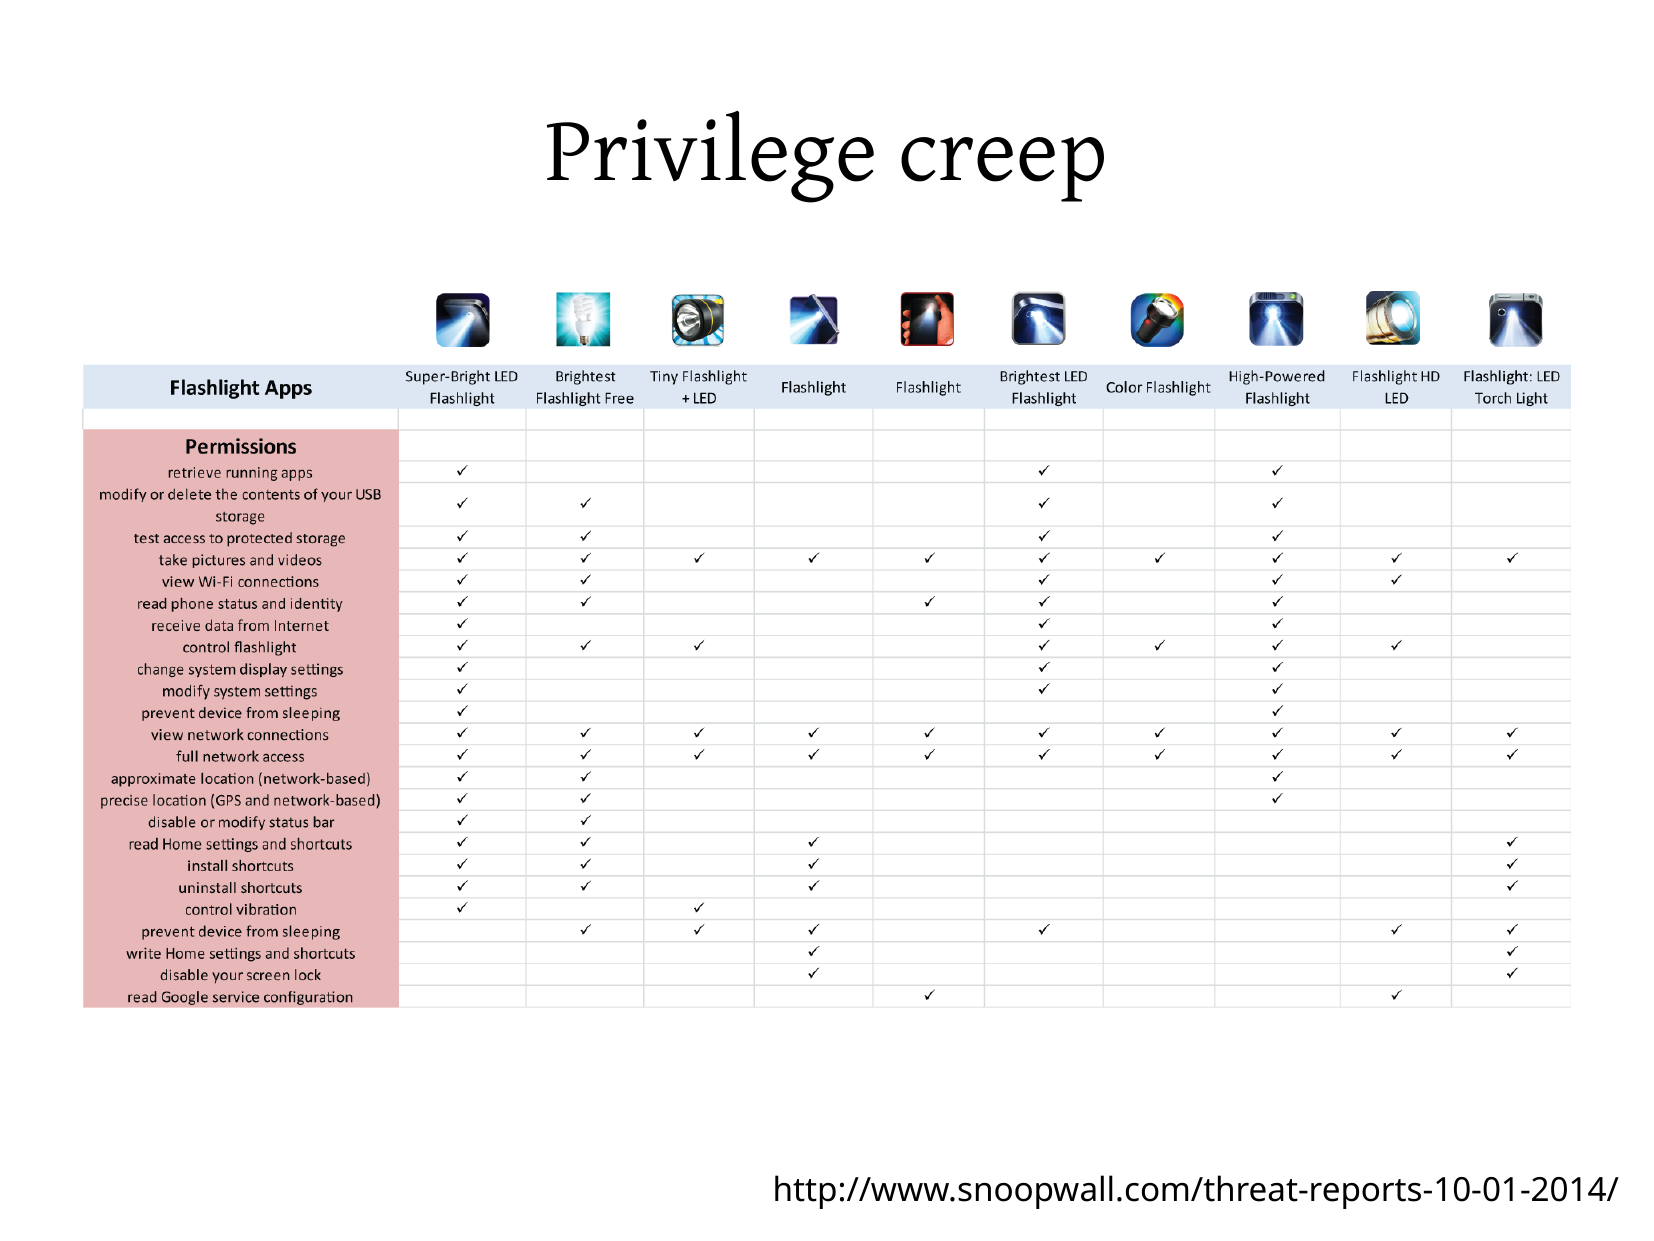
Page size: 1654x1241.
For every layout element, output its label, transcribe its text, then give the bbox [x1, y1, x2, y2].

text_box http://www.snoopwall.com/threat-reports-10-01-2014/ [675, 1158, 1636, 1216]
picture [82, 291, 1571, 1008]
title Privilege creep [82, 49, 1571, 257]
